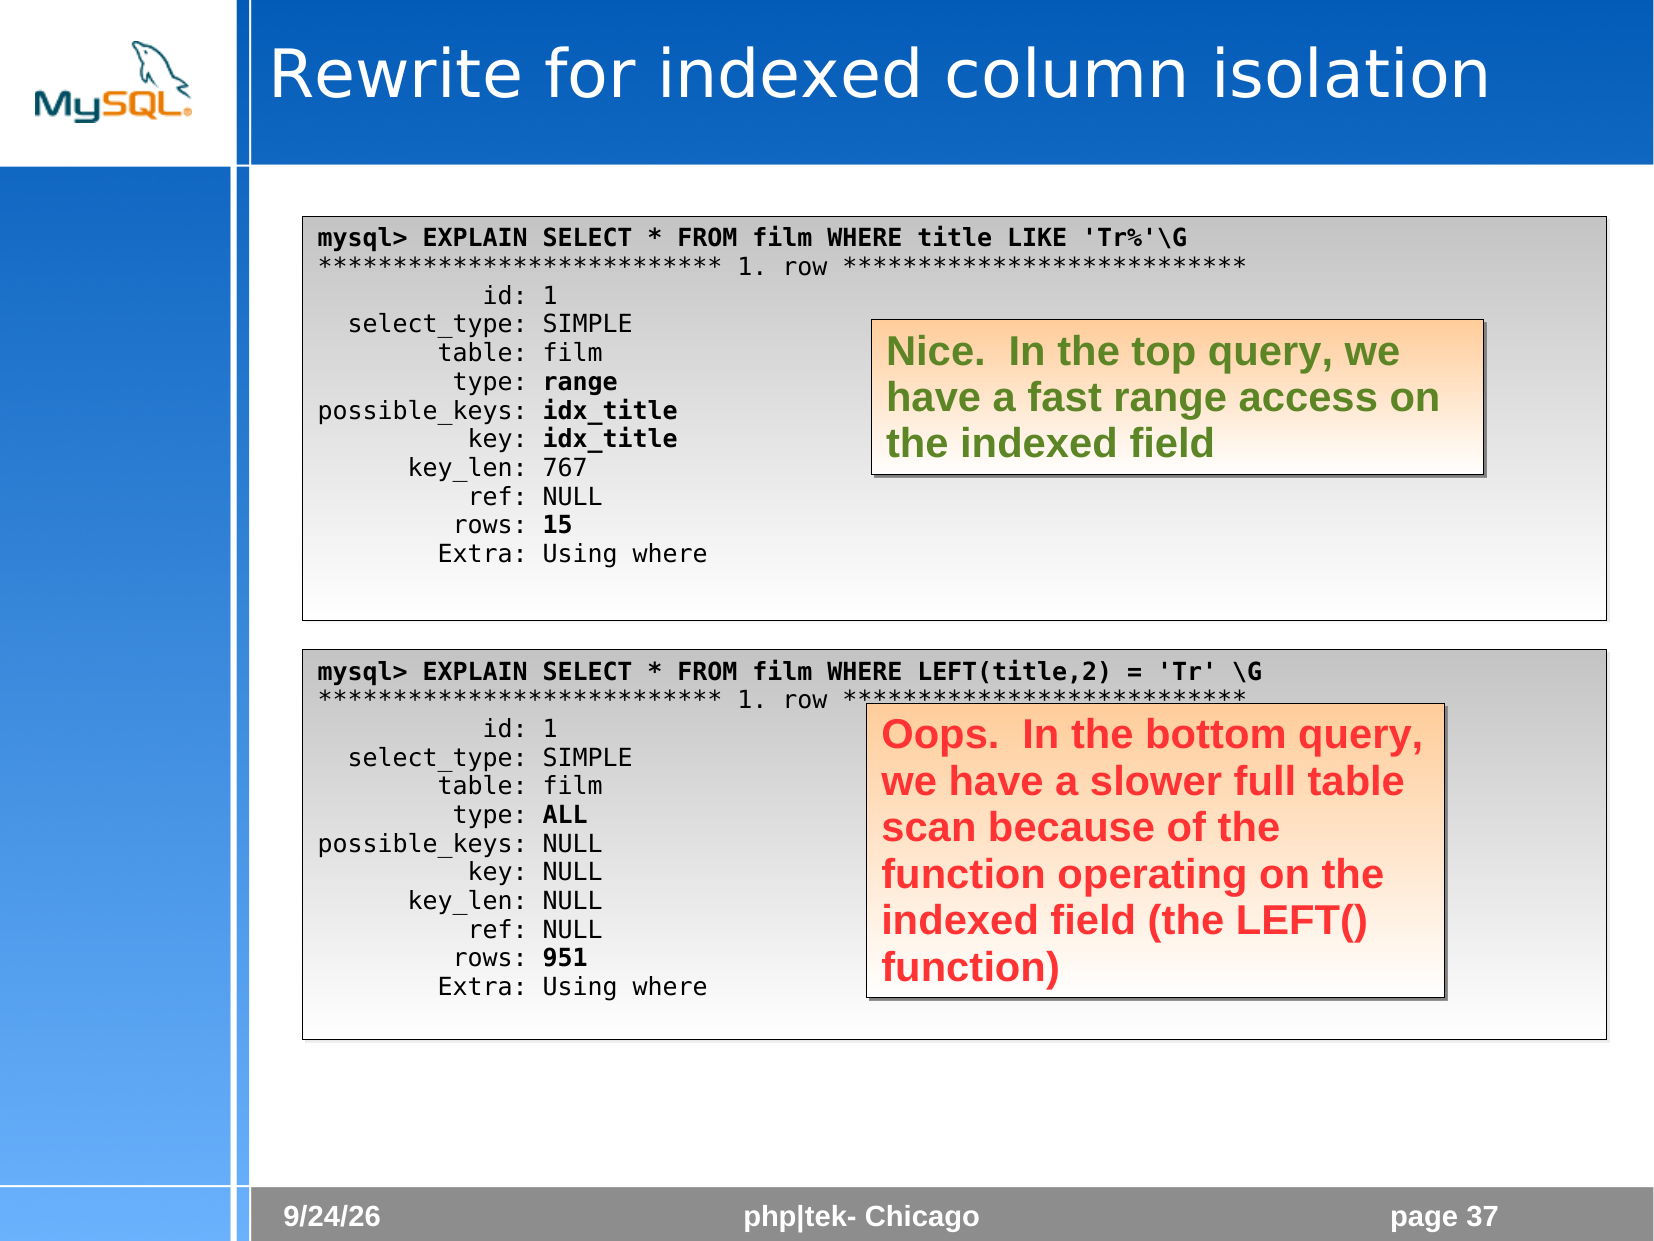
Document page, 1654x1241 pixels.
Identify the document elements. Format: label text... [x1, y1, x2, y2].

text_box mysql> EXPLAIN SELECT * FROM film WHERE LEFT(title,2) = 'Tr' \G *************************** 1. row *************************** id: 1 select_type: SIMPLE table: film type: ALL possible_keys: NULL key: NULL key_len: NULL ref: NULL rows: 951 Extra: Using where [302, 649, 1607, 1040]
text_box mysql> EXPLAIN SELECT * FROM film WHERE title LIKE 'Tr%'\G *************************** 1. row *************************** id: 1 select_type: SIMPLE table: film type: range possible_keys: idx_title key: idx_title key_len: 767 ref: NULL rows: 15 Extra: Using where [302, 216, 1607, 621]
text_box Nice. In the top query, we have a fast range access on the indexed field [871, 319, 1484, 475]
picture [0, 0, 1654, 1241]
text_box Oops. In the bottom query, we have a slower full table scan because of the function operating on the indexed field (the LEFT() function) [866, 703, 1445, 998]
title Rewrite for indexed column isolation [268, 11, 1642, 137]
picture [35, 41, 192, 123]
